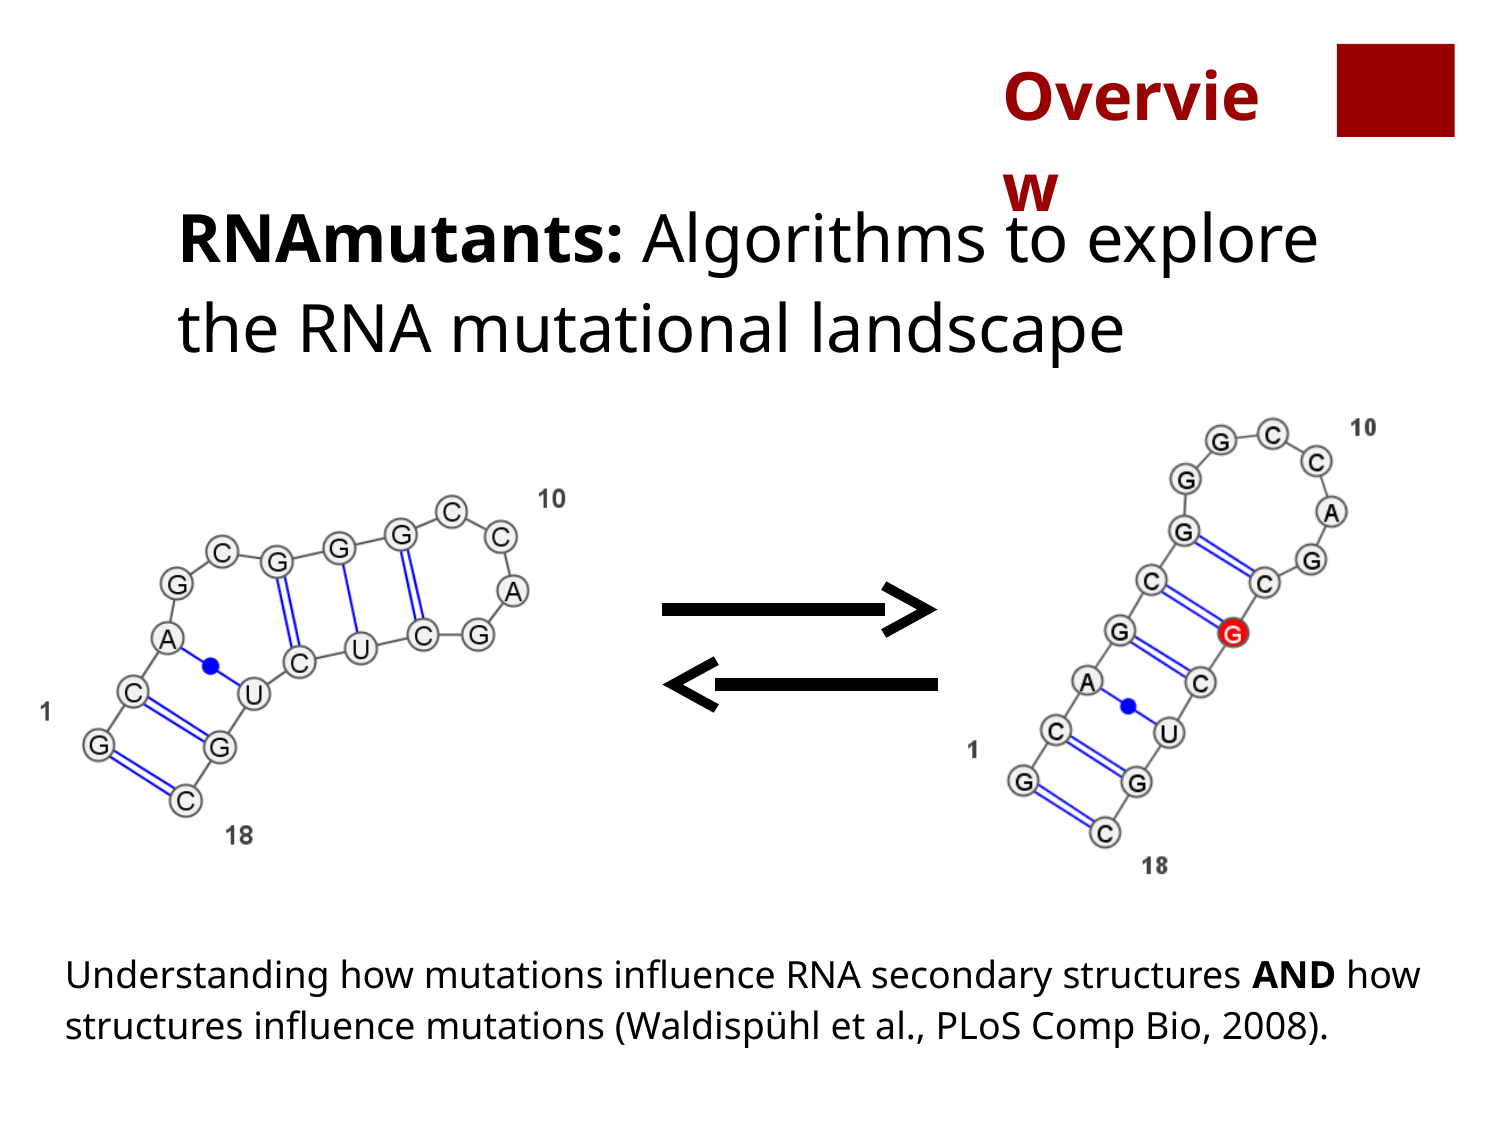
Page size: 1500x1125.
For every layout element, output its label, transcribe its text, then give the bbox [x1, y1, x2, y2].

picture [1363, 346, 1500, 892]
text_box Overview [987, 41, 1330, 138]
picture [0, 409, 162, 864]
text_box RNAmutants: Algorithms to explore the RNA mutational landscape [162, 183, 1363, 926]
text_box Understanding how mutations influence RNA secondary structures AND how structures influence mutations (Waldispühl et al., PLoS Comp Bio, 2008). [50, 940, 1450, 1047]
